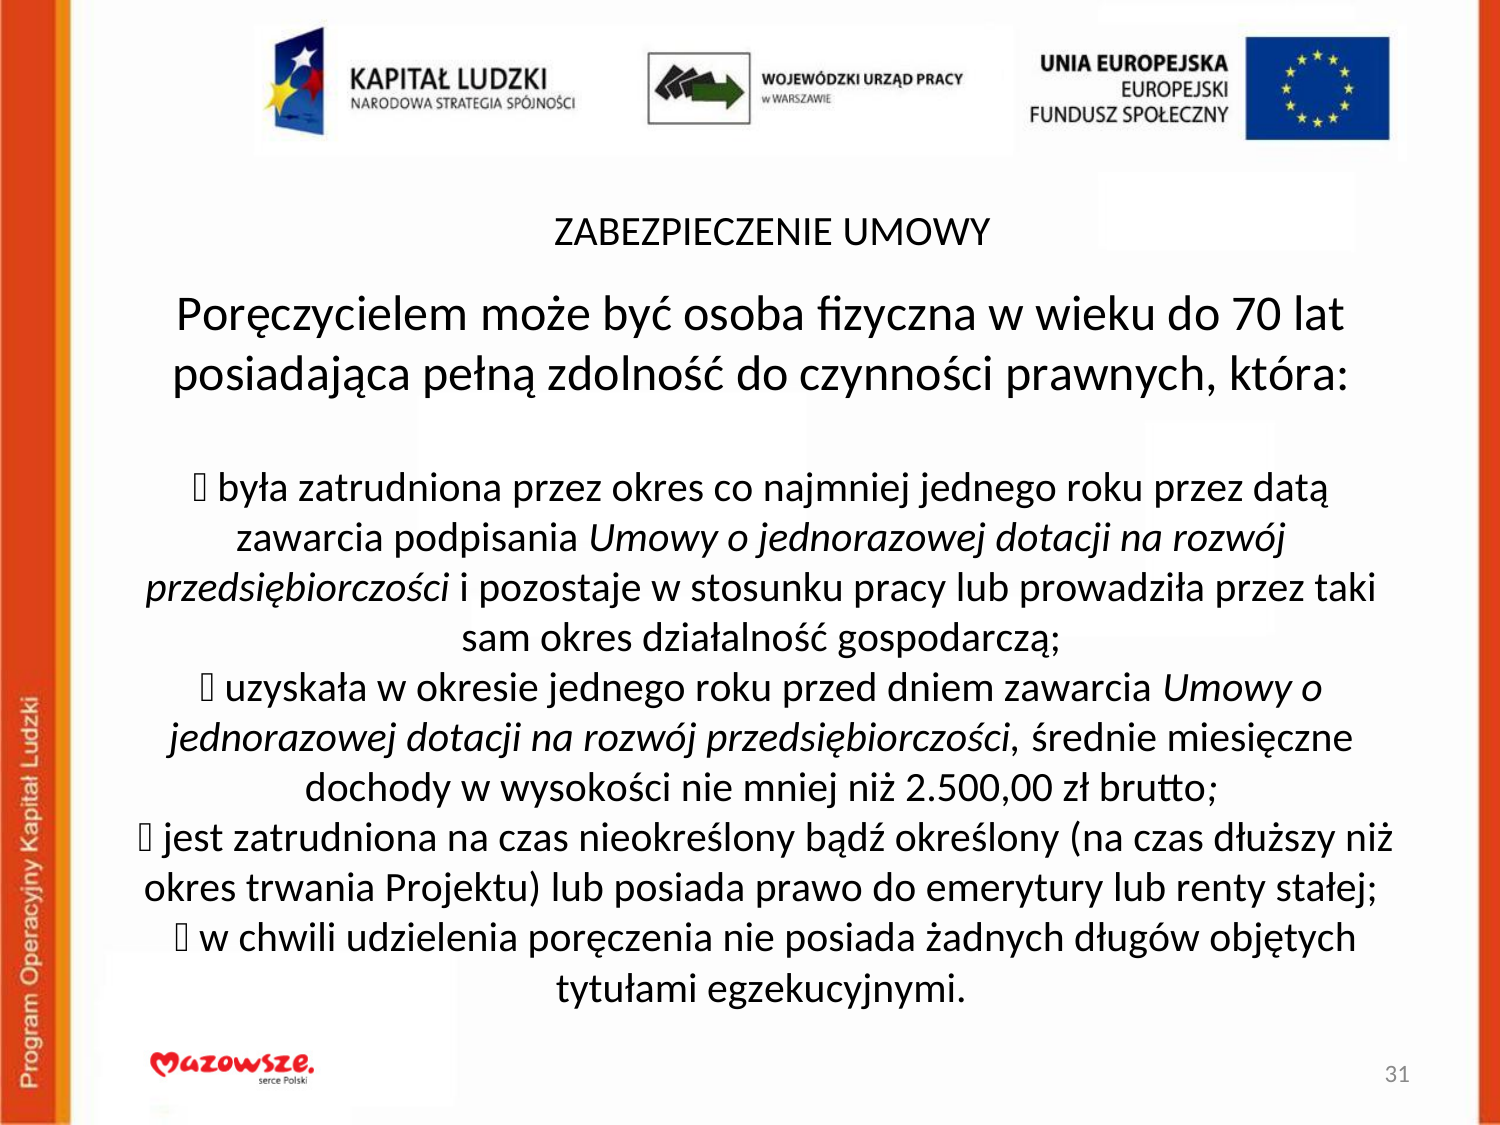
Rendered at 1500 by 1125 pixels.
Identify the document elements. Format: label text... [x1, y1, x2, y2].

text_box ZABEZPIECZENIE UMOWY [194, 196, 1351, 256]
picture [0, 0, 1500, 1125]
text_box <numer> [1074, 1042, 1426, 1103]
title Poręczycielem może być osoba fizyczna w wieku do 70 lat posiadająca pełną zdolność do czynności prawnych, która:  była zatrudniona przez okres co najmniej jednego roku przez datą zawarcia podpisania Umowy o jednorazowej dotacji na rozwój przedsiębiorczości i pozostaje w stosunku pracy lub prowadziła przez taki sam okres działalność gospodarczą;  uzyskała w okresie jednego roku przed dniem zawarcia Umowy o jednorazowej dotacji na rozwój przedsiębiorczości, średnie miesięczne dochody w wysokości nie mniej niż 2.500,00 zł brutto;  jest zatrudniona na czas nieokreślony bądź określony (na czas dłuższy niż okres trwania Projektu) lub posiada prawo do emerytury lub renty stałej;  w chwili udzielenia poręczenia nie posiada żadnych długów objętych tytułami egzekucyjnymi. [112, 247, 1411, 1043]
